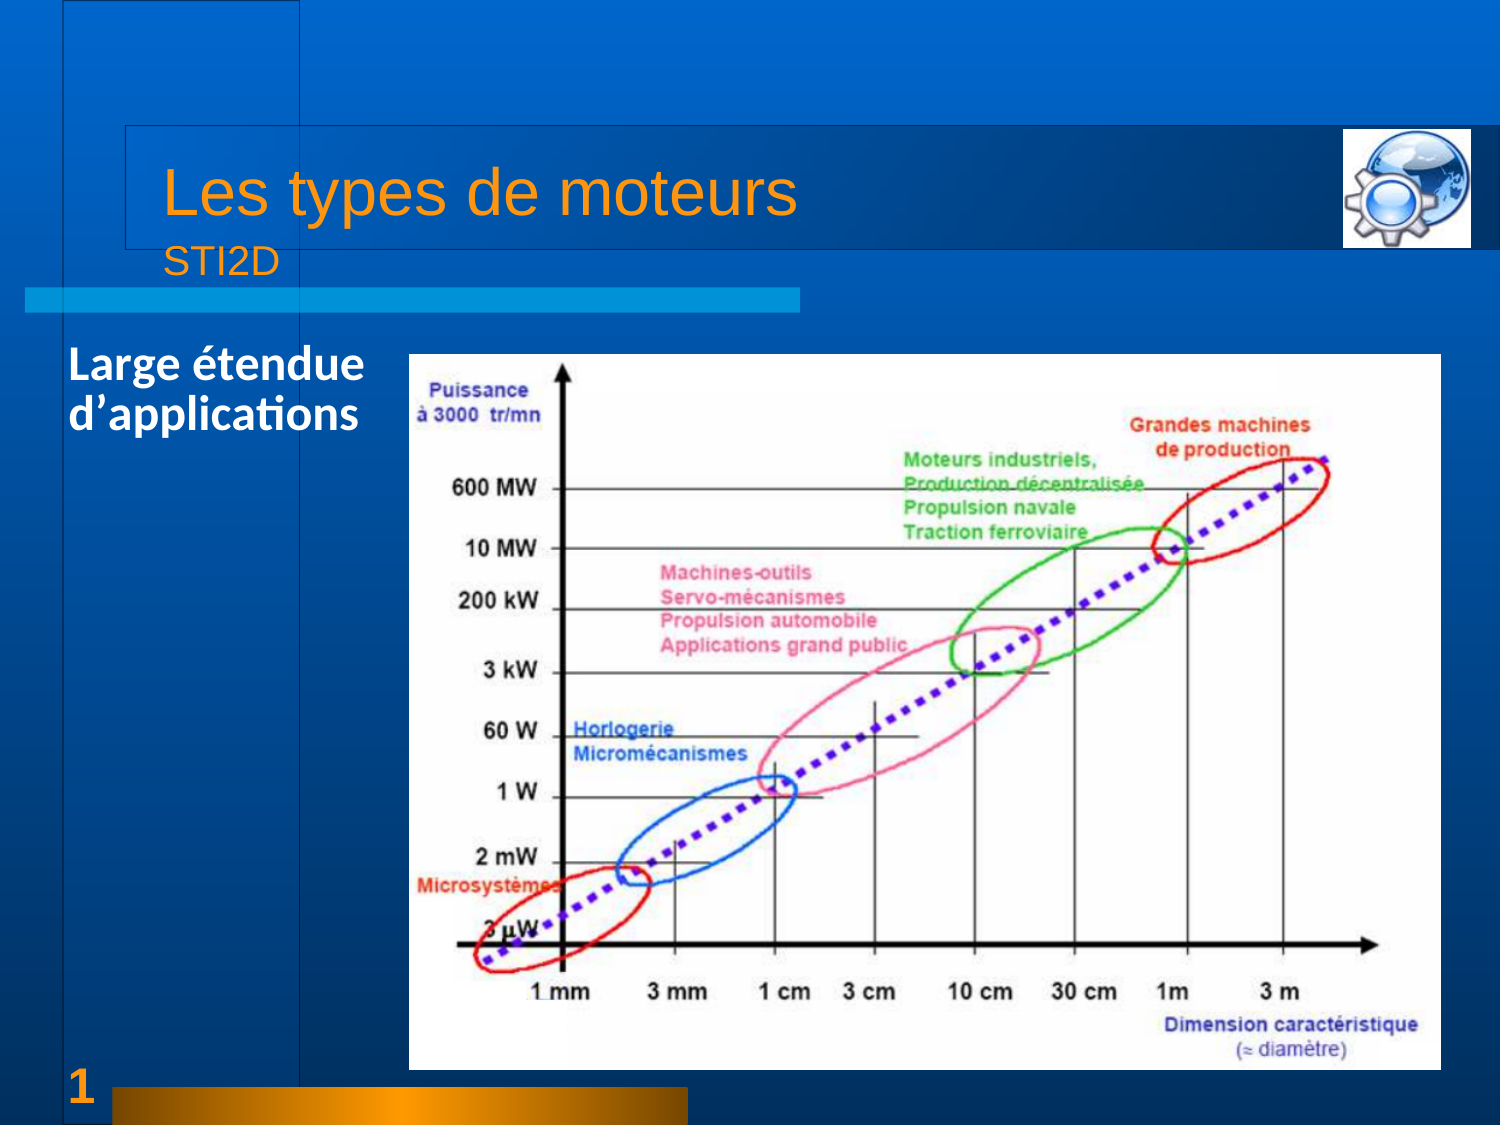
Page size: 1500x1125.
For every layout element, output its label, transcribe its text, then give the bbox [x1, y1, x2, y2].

text_box Large étendue d’applications [53, 335, 1324, 970]
picture [409, 354, 1441, 1070]
picture [1343, 129, 1471, 248]
